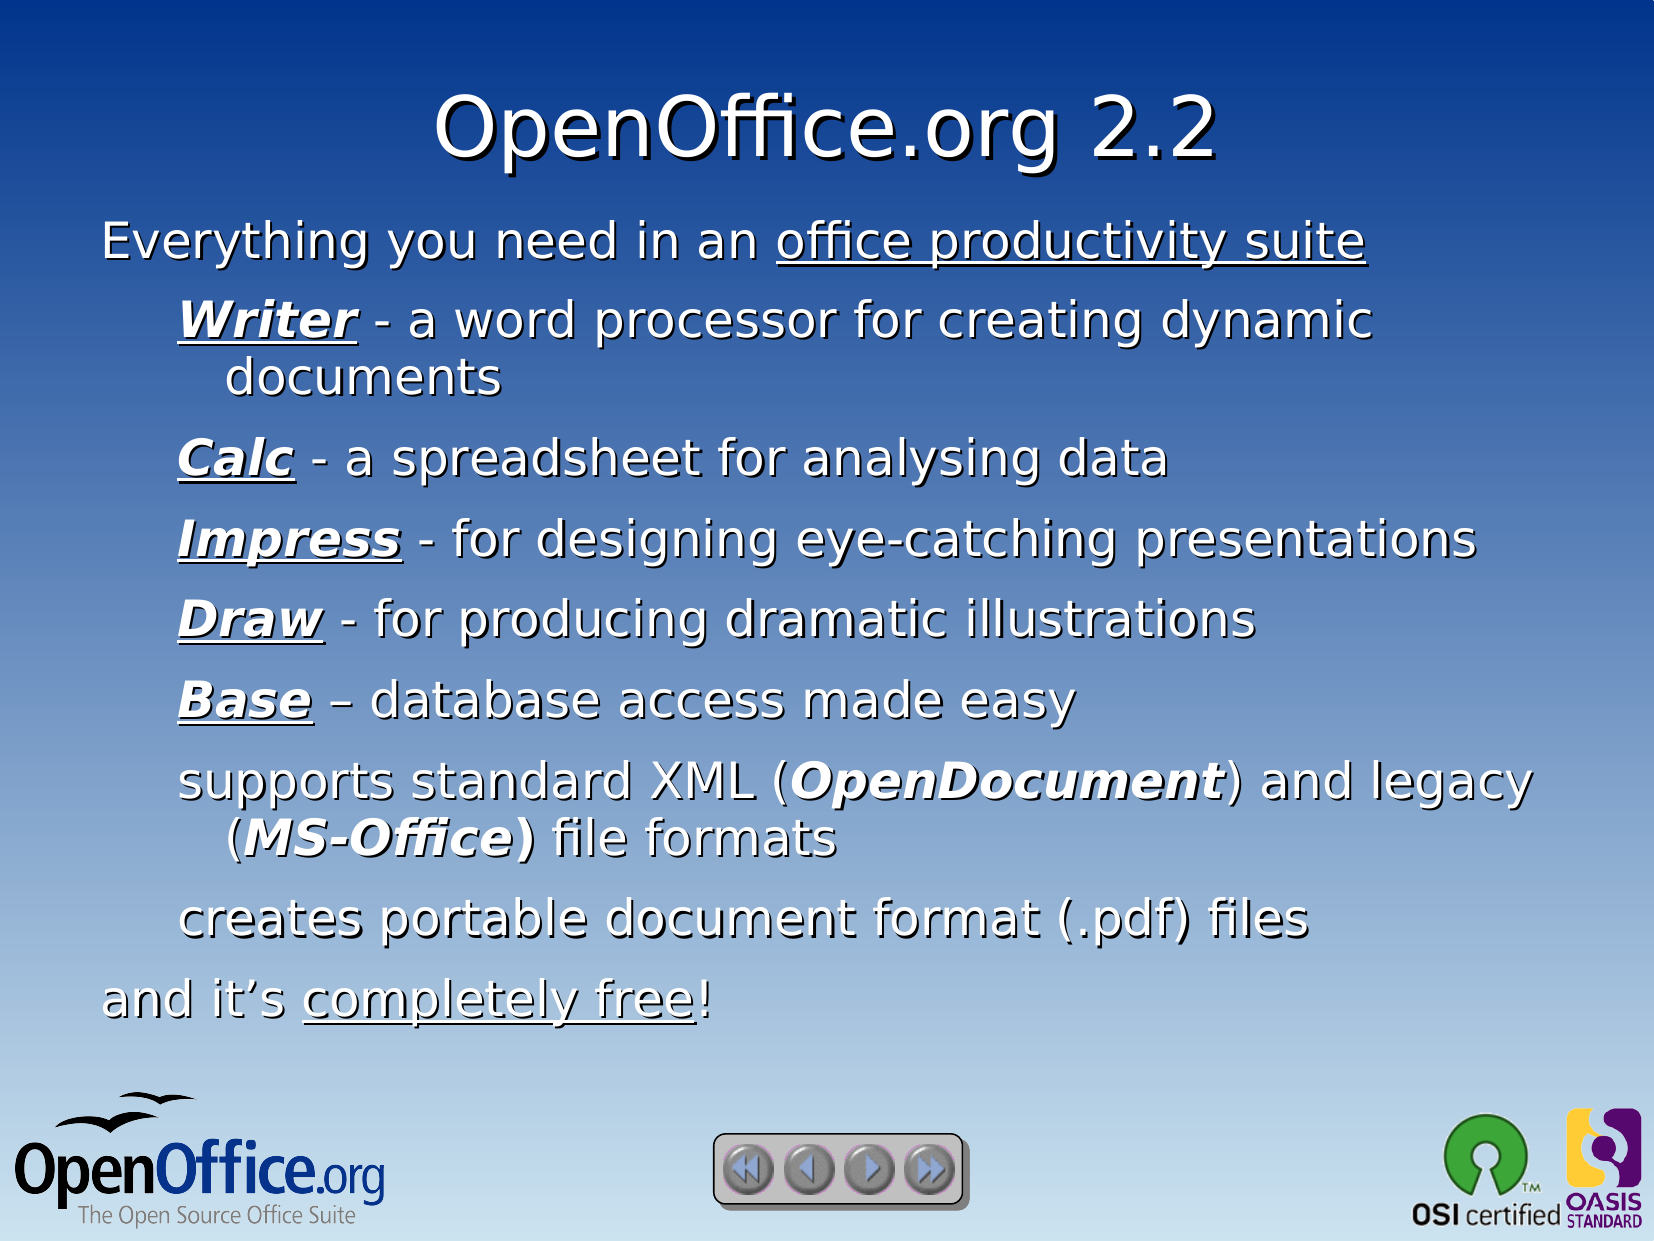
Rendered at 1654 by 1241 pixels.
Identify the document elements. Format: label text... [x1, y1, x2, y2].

title OpenOffice.org 2.2 [82, 49, 1571, 208]
picture [904, 1144, 955, 1195]
picture [784, 1144, 835, 1195]
picture [723, 1144, 774, 1195]
picture [15, 1092, 384, 1229]
text_box [713, 1133, 963, 1204]
list Everything you need in an office productivity suite Writer - a word processor for creating dynamic documents Calc - a spreadsheet for analysing data Impress - for designing eye-catching presentations Draw - for producing dramatic illustrations Base – database access made easy supports standard XML (OpenDocument) and legacy (MS-Office) file formats creates portable document format (.pdf) files and it’s completely free! [82, 212, 1571, 1070]
picture [844, 1144, 895, 1195]
picture [1405, 1102, 1654, 1238]
